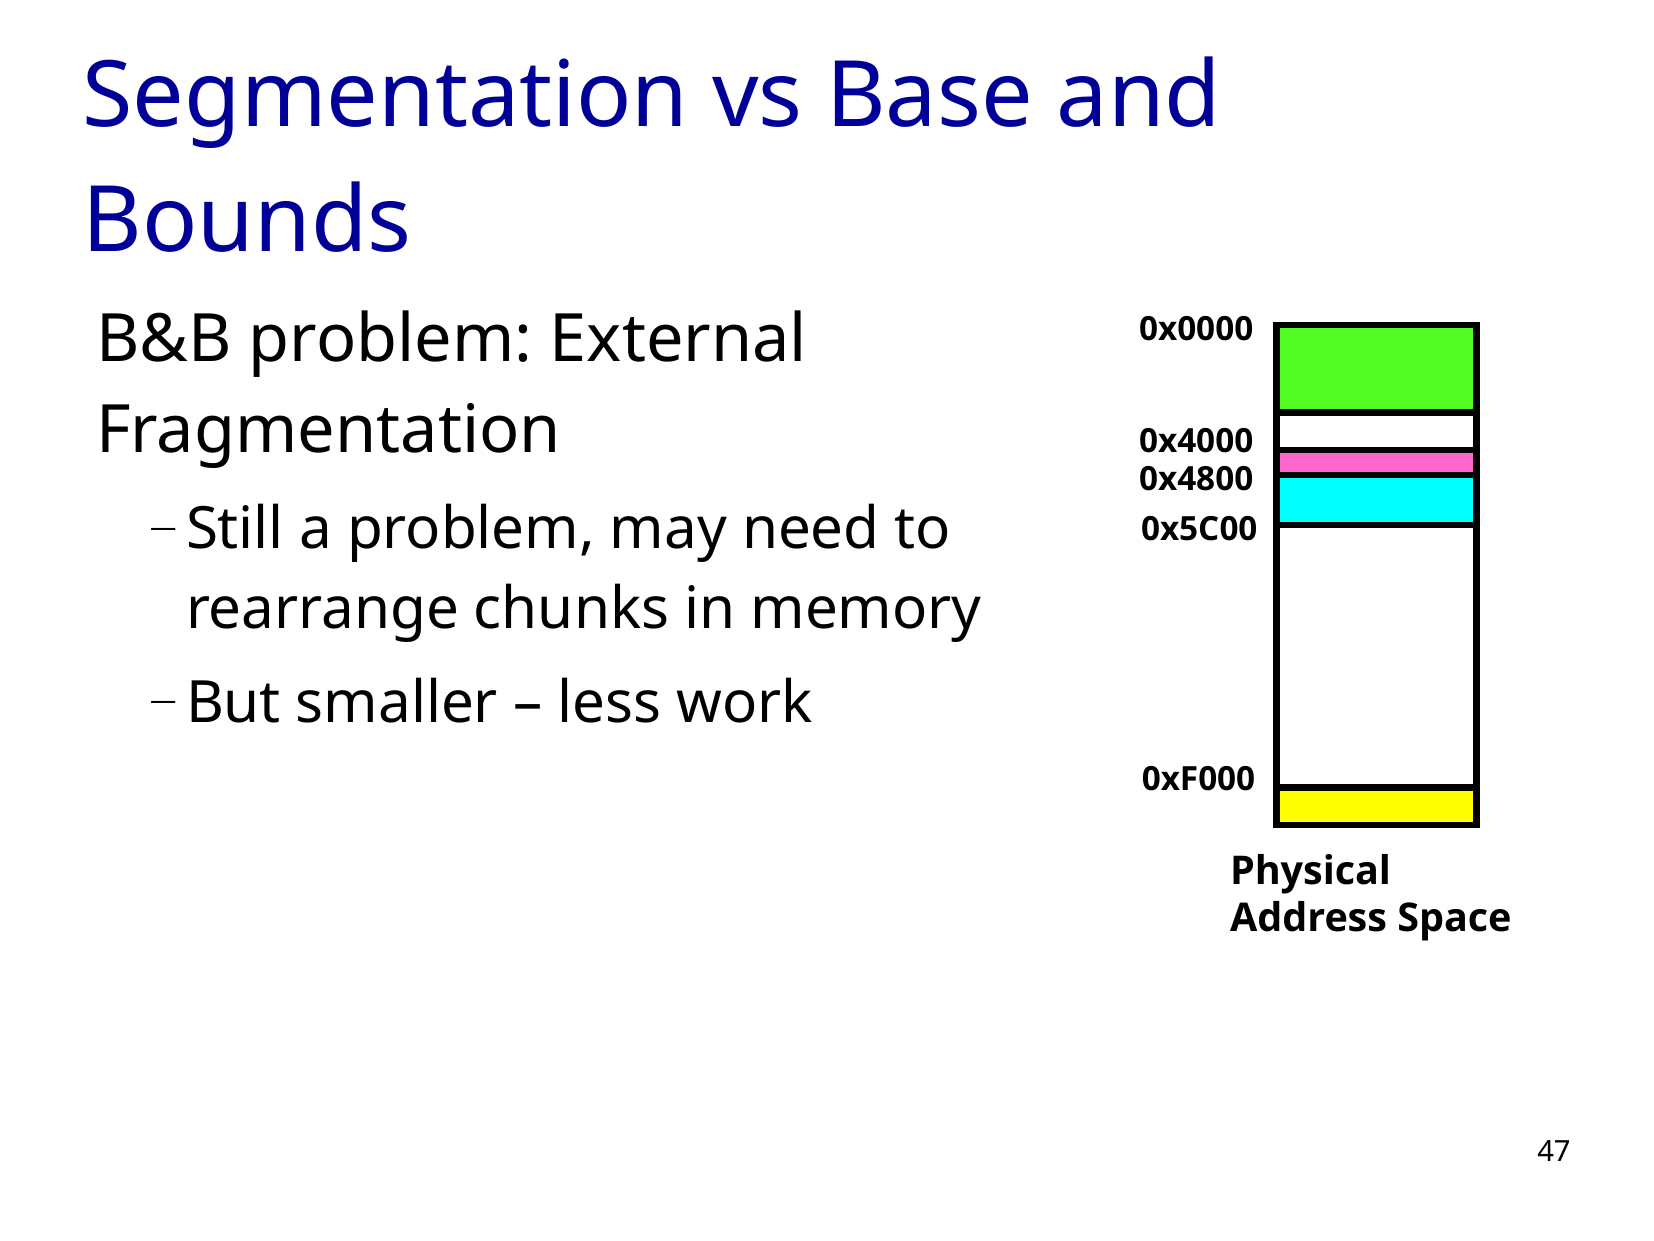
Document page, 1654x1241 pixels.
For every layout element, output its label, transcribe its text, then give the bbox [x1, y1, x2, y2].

text_box [1276, 324, 1477, 413]
text_box [1276, 787, 1477, 825]
text_box 0x4000 [1124, 412, 1269, 467]
text_box 0x4800 [1124, 467, 1269, 505]
text_box 0x0000 [1124, 299, 1269, 355]
title Segmentation vs Base and Bounds [82, 49, 1571, 257]
text_box 0xF000 [1126, 749, 1271, 805]
text_box Physical Address Space [1215, 837, 1527, 948]
list B&B problem: External Fragmentation Still a problem, may need to rearrange chunks in memory But smaller – less work [60, 290, 1081, 1096]
text_box 0x5C00 [1126, 499, 1273, 555]
text_box [1276, 450, 1477, 525]
